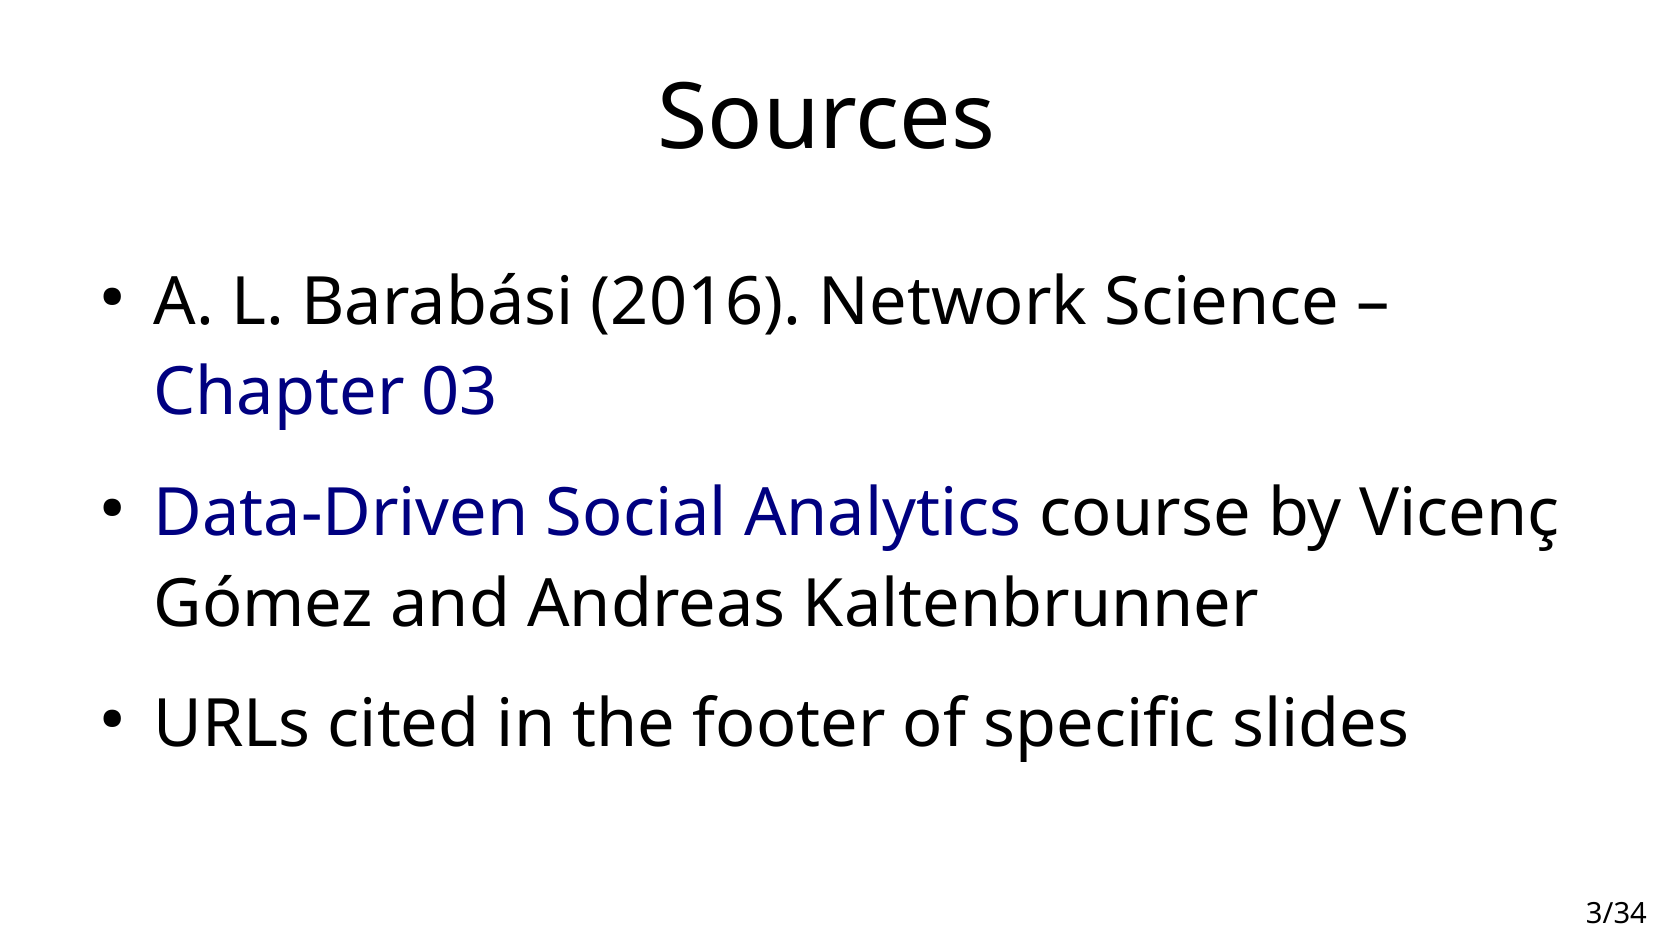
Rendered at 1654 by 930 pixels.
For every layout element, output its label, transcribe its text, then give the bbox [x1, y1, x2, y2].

list A. L. Barabási (2016). Network Science – Chapter 03 Data-Driven Social Analytics course by Vicenç Gómez and Andreas Kaltenbrunner URLs cited in the footer of specific slides [82, 252, 1571, 793]
title Sources [82, 1, 1571, 225]
